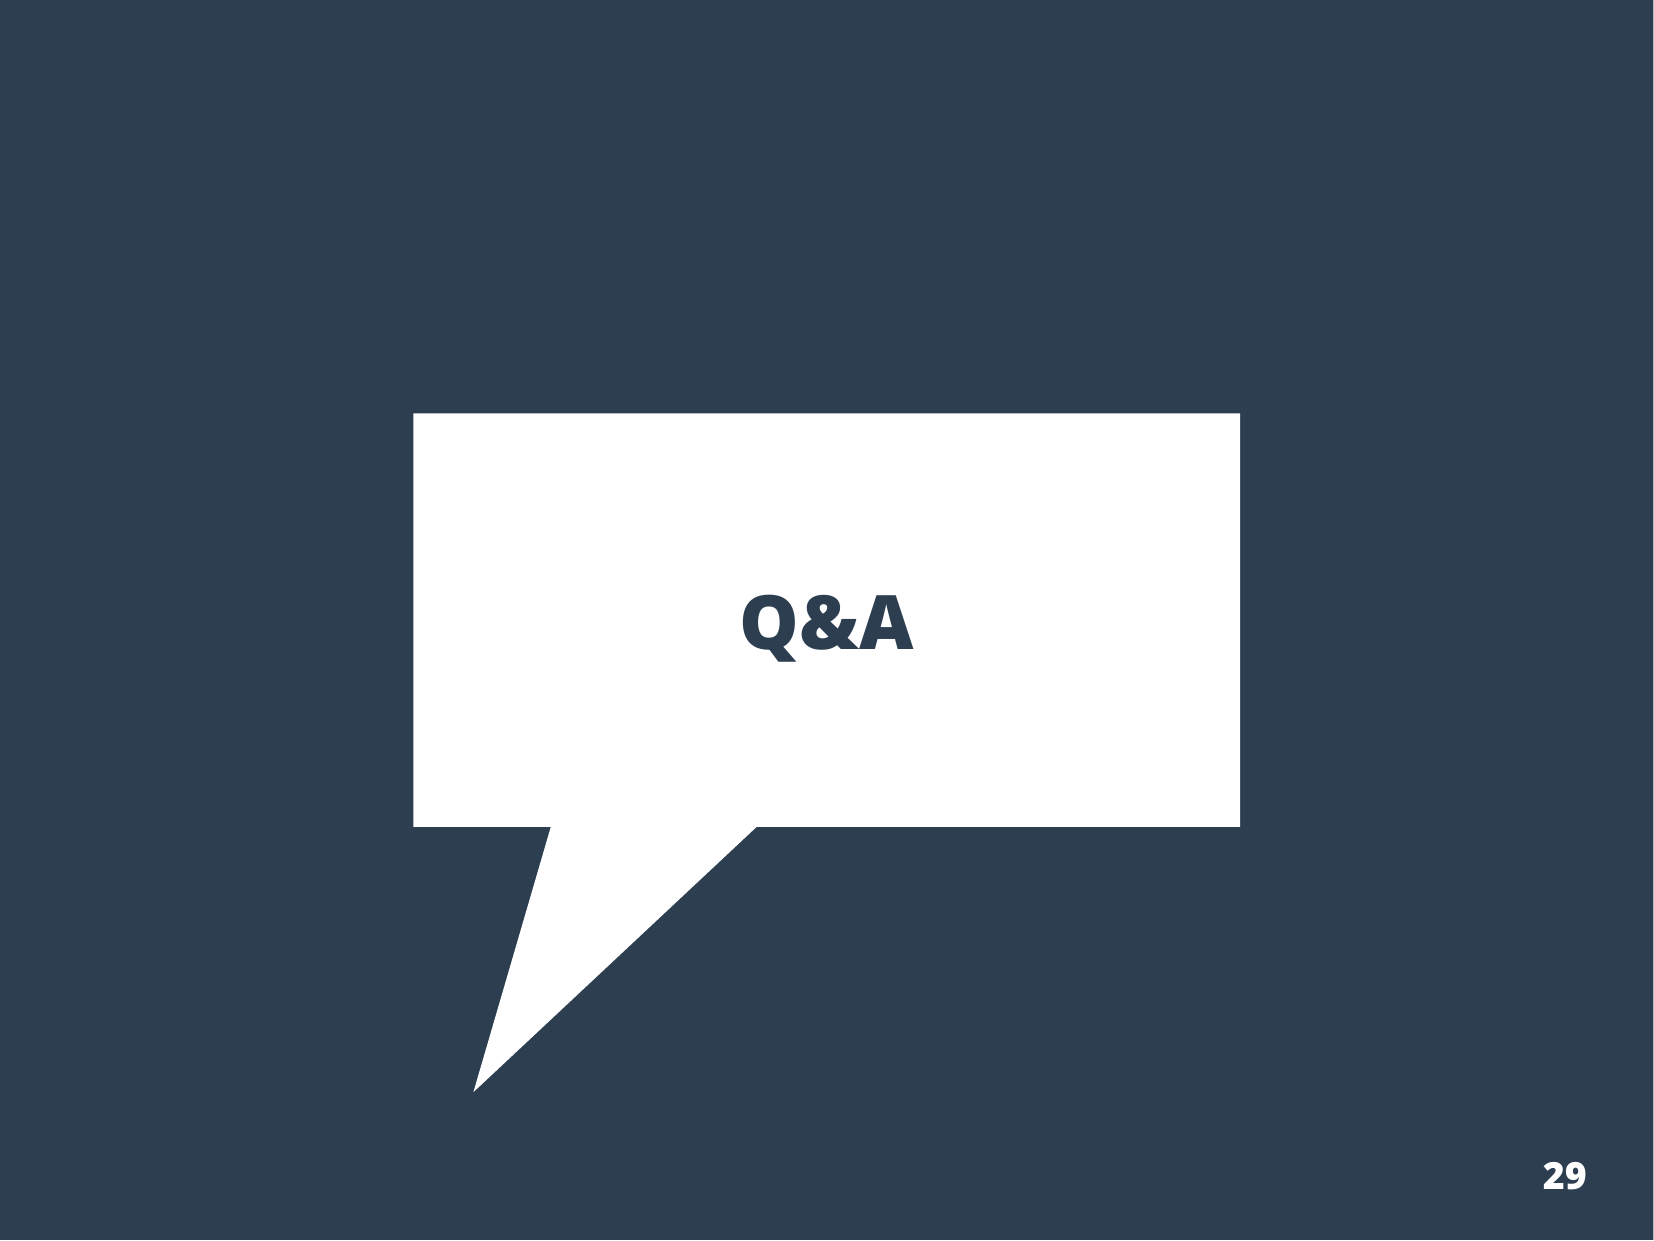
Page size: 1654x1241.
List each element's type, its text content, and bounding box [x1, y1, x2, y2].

title Q&A [442, 442, 1211, 798]
